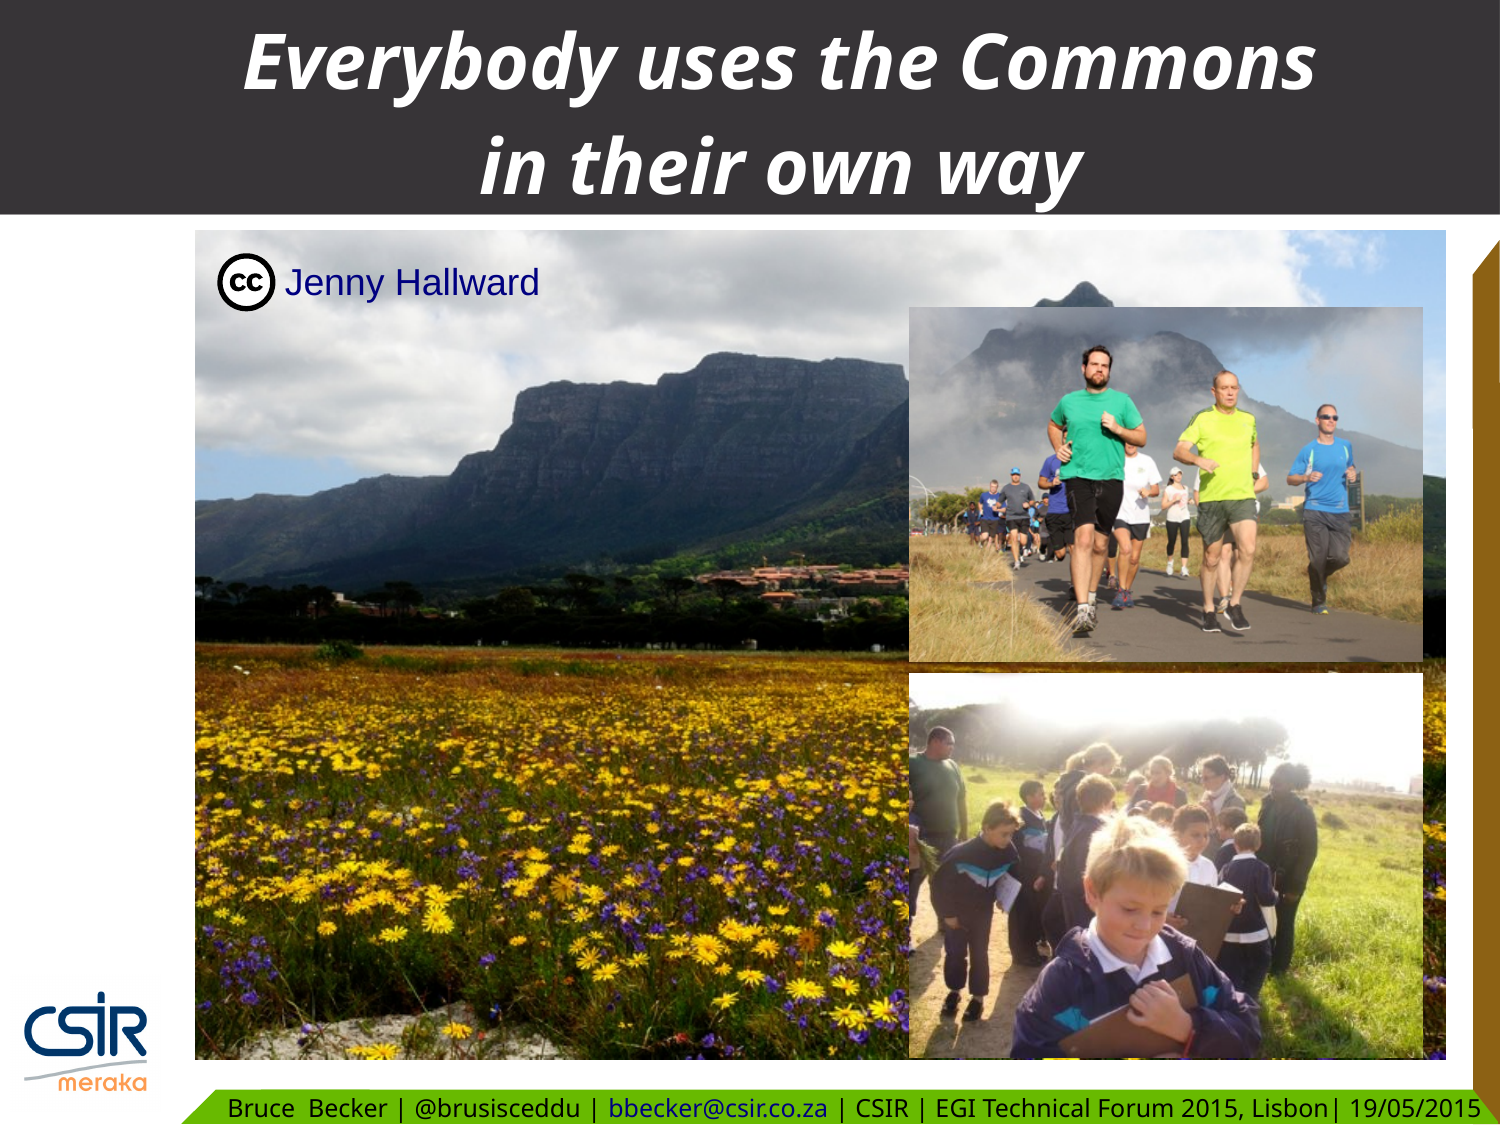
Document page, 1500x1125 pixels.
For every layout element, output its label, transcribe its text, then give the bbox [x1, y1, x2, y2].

text_box Jenny Hallward [276, 253, 556, 311]
picture [10, 974, 161, 1112]
picture [195, 230, 1446, 1060]
title Everybody uses the Commons in their own way [185, 18, 1377, 206]
picture [0, 0, 1500, 215]
